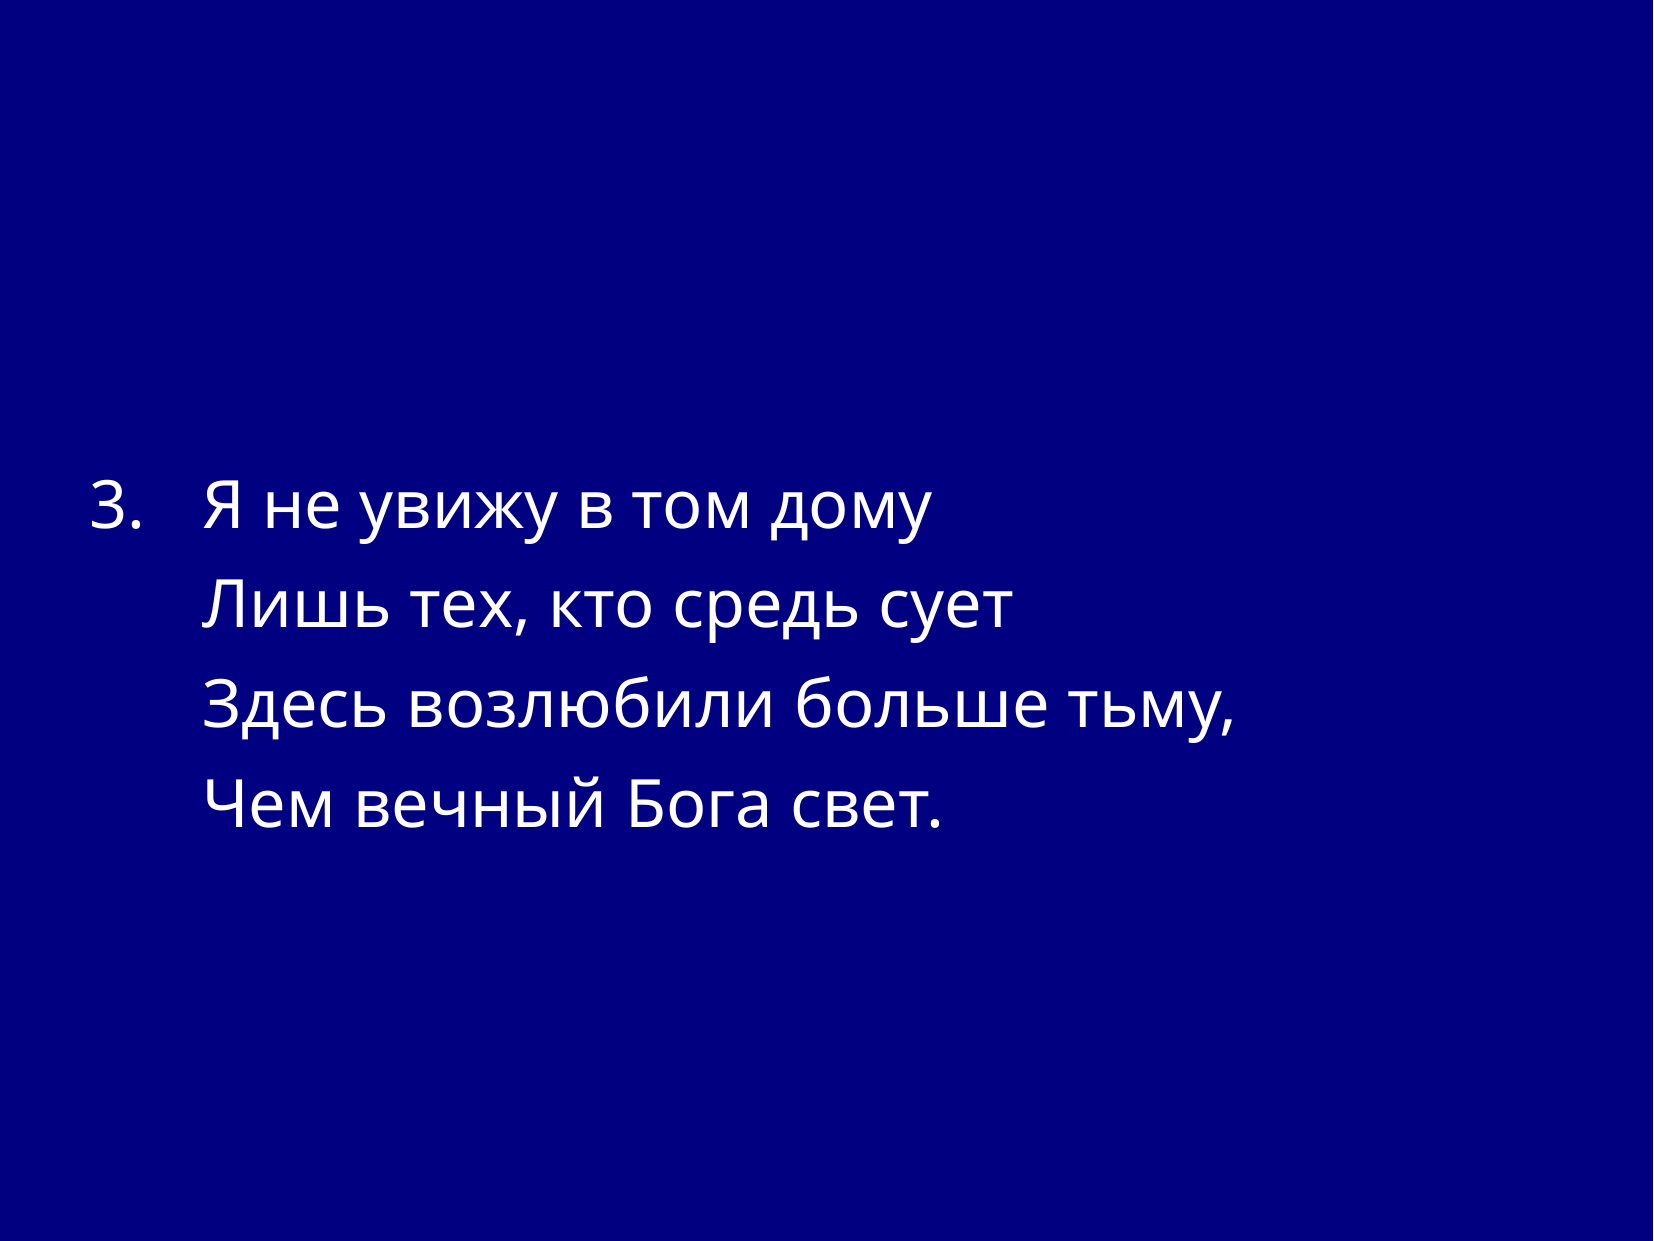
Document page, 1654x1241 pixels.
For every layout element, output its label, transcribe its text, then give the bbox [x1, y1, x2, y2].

text_box 3. Я не увижу в том дому Лишь тех, кто средь сует Здесь возлюбили больше тьму, Чем вечный Бога свет. [75, 150, 1576, 1163]
